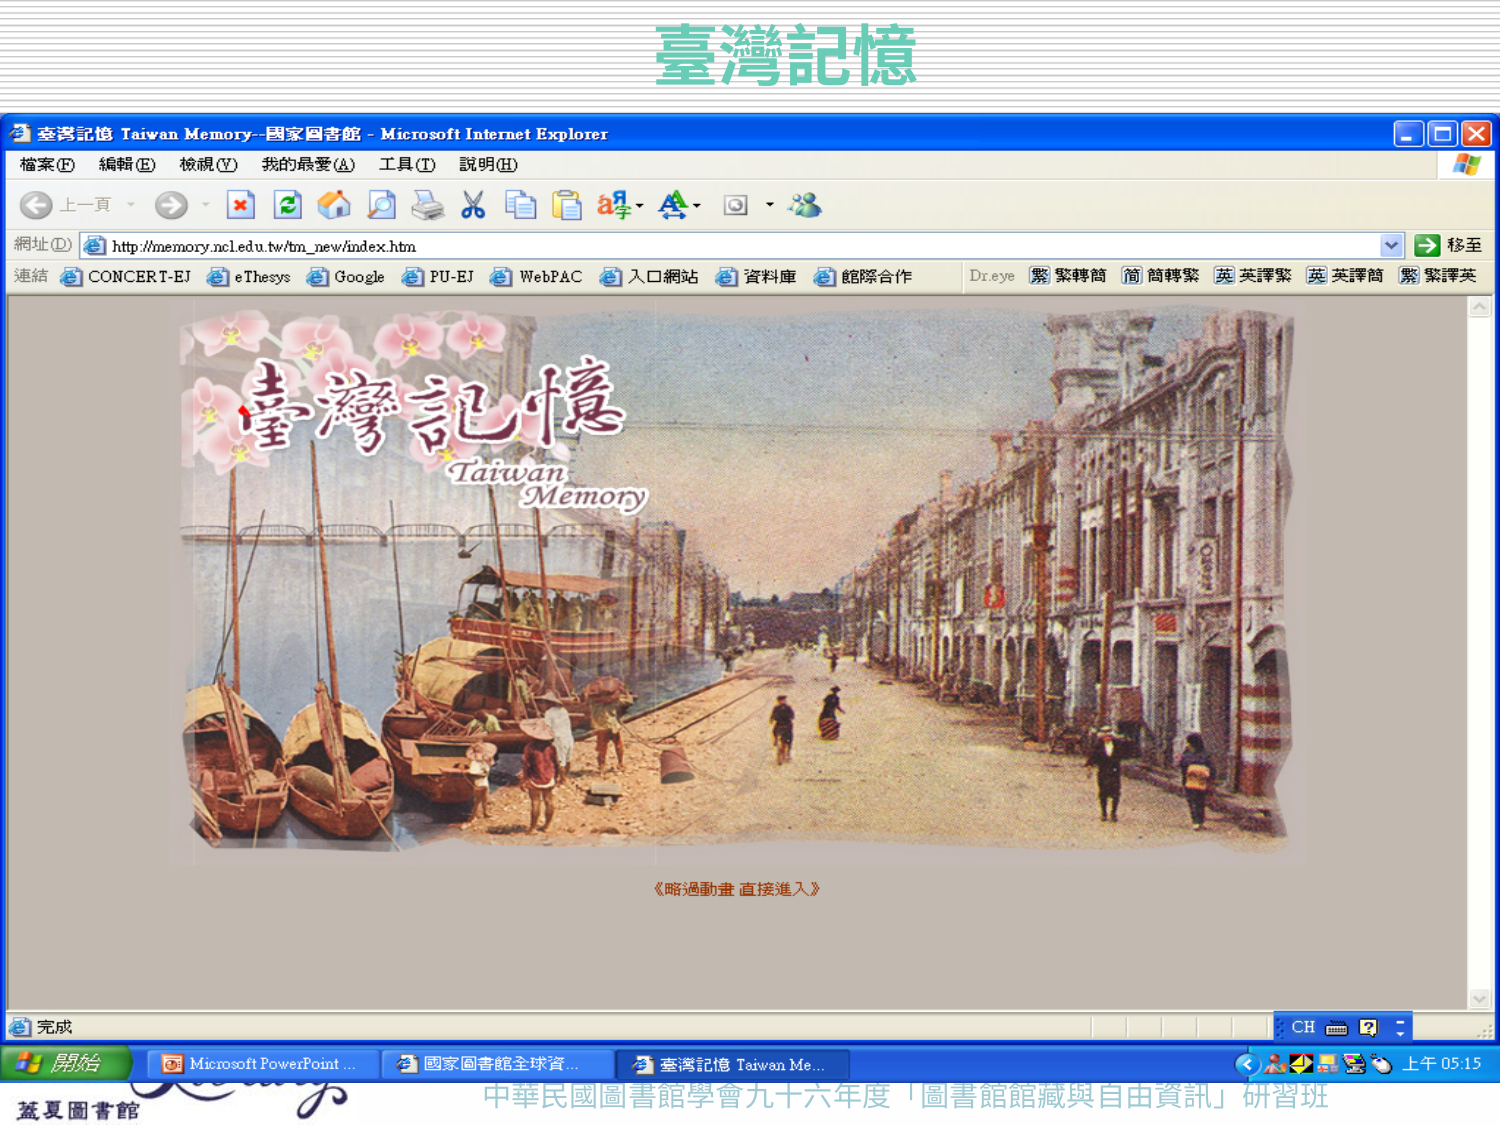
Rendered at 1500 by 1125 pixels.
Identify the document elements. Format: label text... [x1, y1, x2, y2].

picture [0, 0, 1500, 1125]
title 臺灣記憶 [135, 0, 1436, 102]
